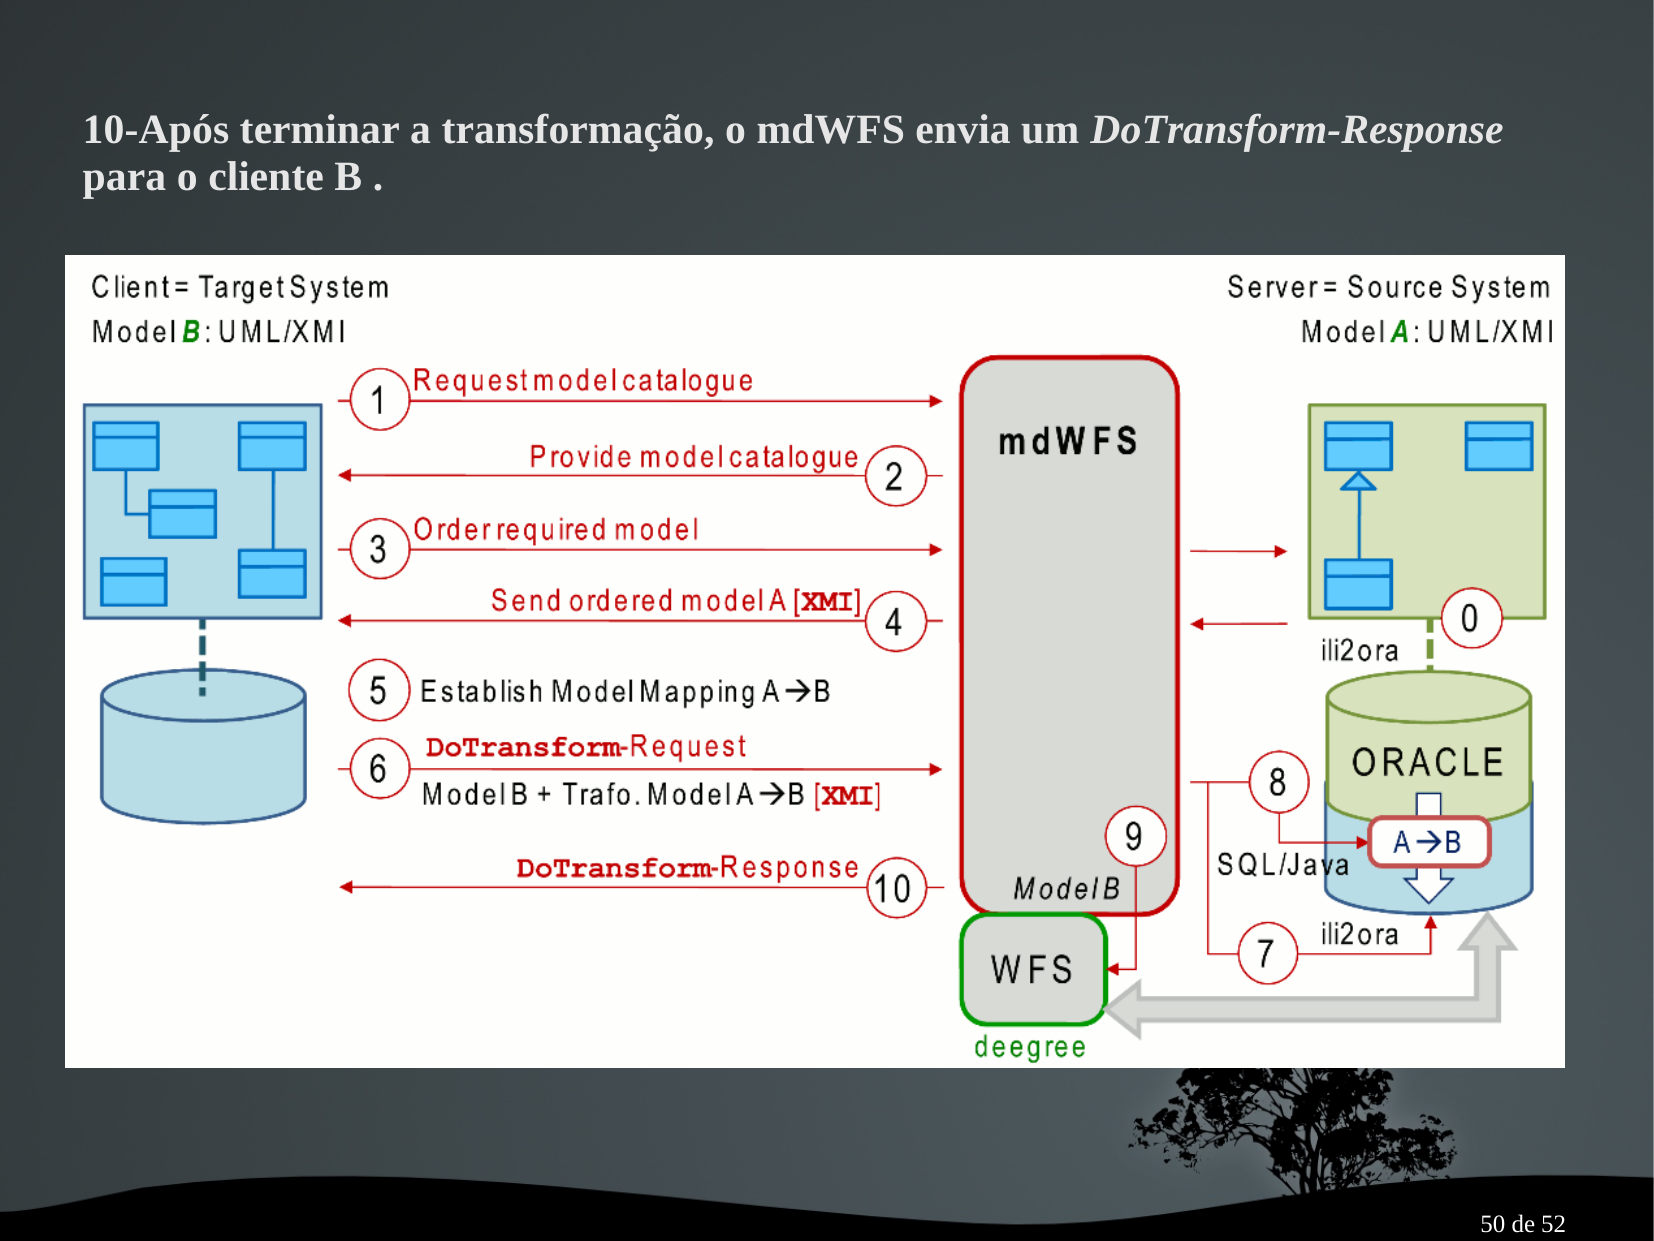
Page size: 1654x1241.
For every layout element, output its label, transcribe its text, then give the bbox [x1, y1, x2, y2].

title 10-Após terminar a transformação, o mdWFS envia um DoTransform-Response para o cliente B . [82, 49, 1571, 257]
picture [0, 0, 1654, 1241]
chart [82, 290, 1571, 1109]
